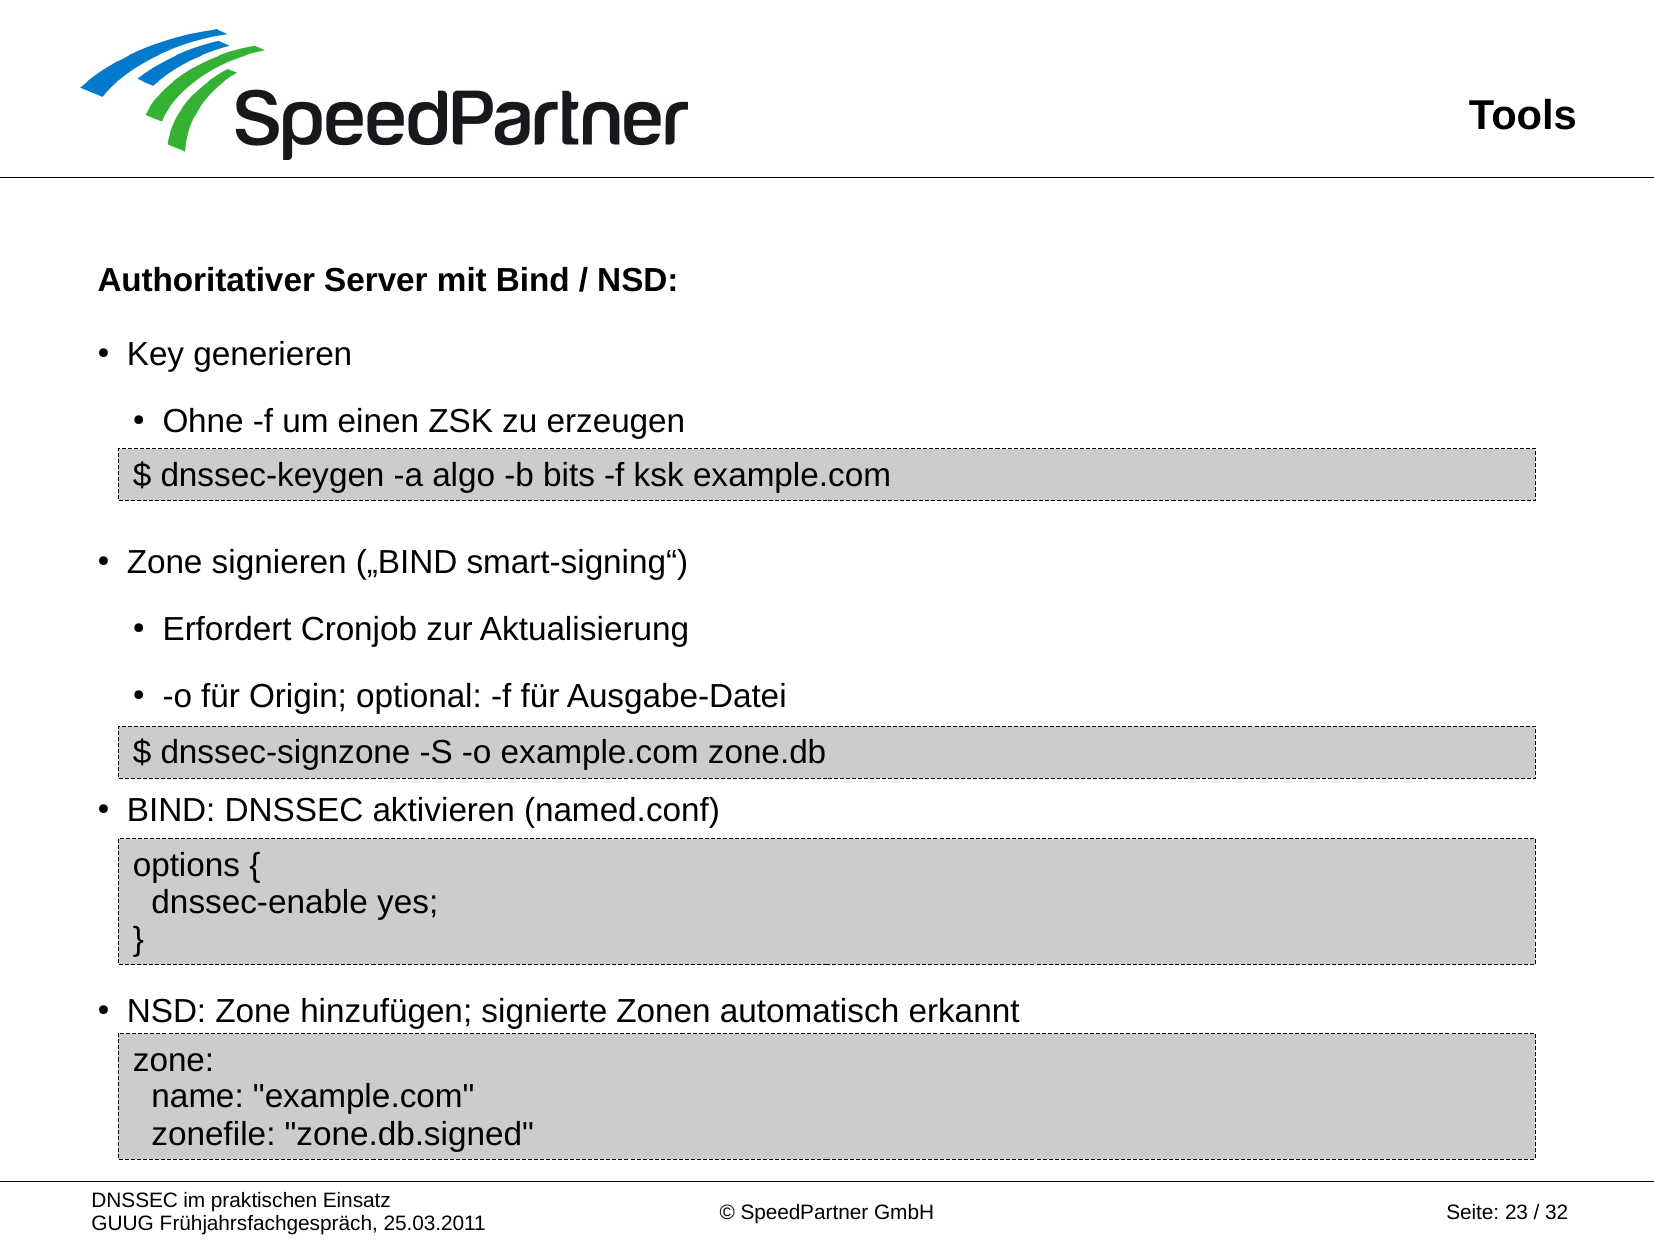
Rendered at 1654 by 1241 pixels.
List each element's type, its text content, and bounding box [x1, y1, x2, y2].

text_box zone: name: "example.com" zonefile: "zone.db.signed" [118, 1033, 1536, 1160]
text_box options { dnssec-enable yes; } [118, 838, 1536, 965]
text_box Authoritativer Server mit Bind / NSD: Key generieren Ohne -f um einen ZSK zu erzeugen Zone signieren („BIND smart-signing“) Erfordert Cronjob zur Aktualisierung -o für Origin; optional: -f für Ausgabe-Datei BIND: DNSSEC aktivieren (named.conf) NSD: Zone hinzufügen; signierte Zonen automatisch erkannt [82, 253, 1565, 1151]
text_box $ dnssec-keygen -a algo -b bits -f ksk example.com [118, 448, 1536, 501]
text_box $ dnssec-signzone -S -o example.com zone.db [118, 726, 1536, 779]
title Tools [590, 70, 1577, 160]
picture [80, 29, 688, 160]
